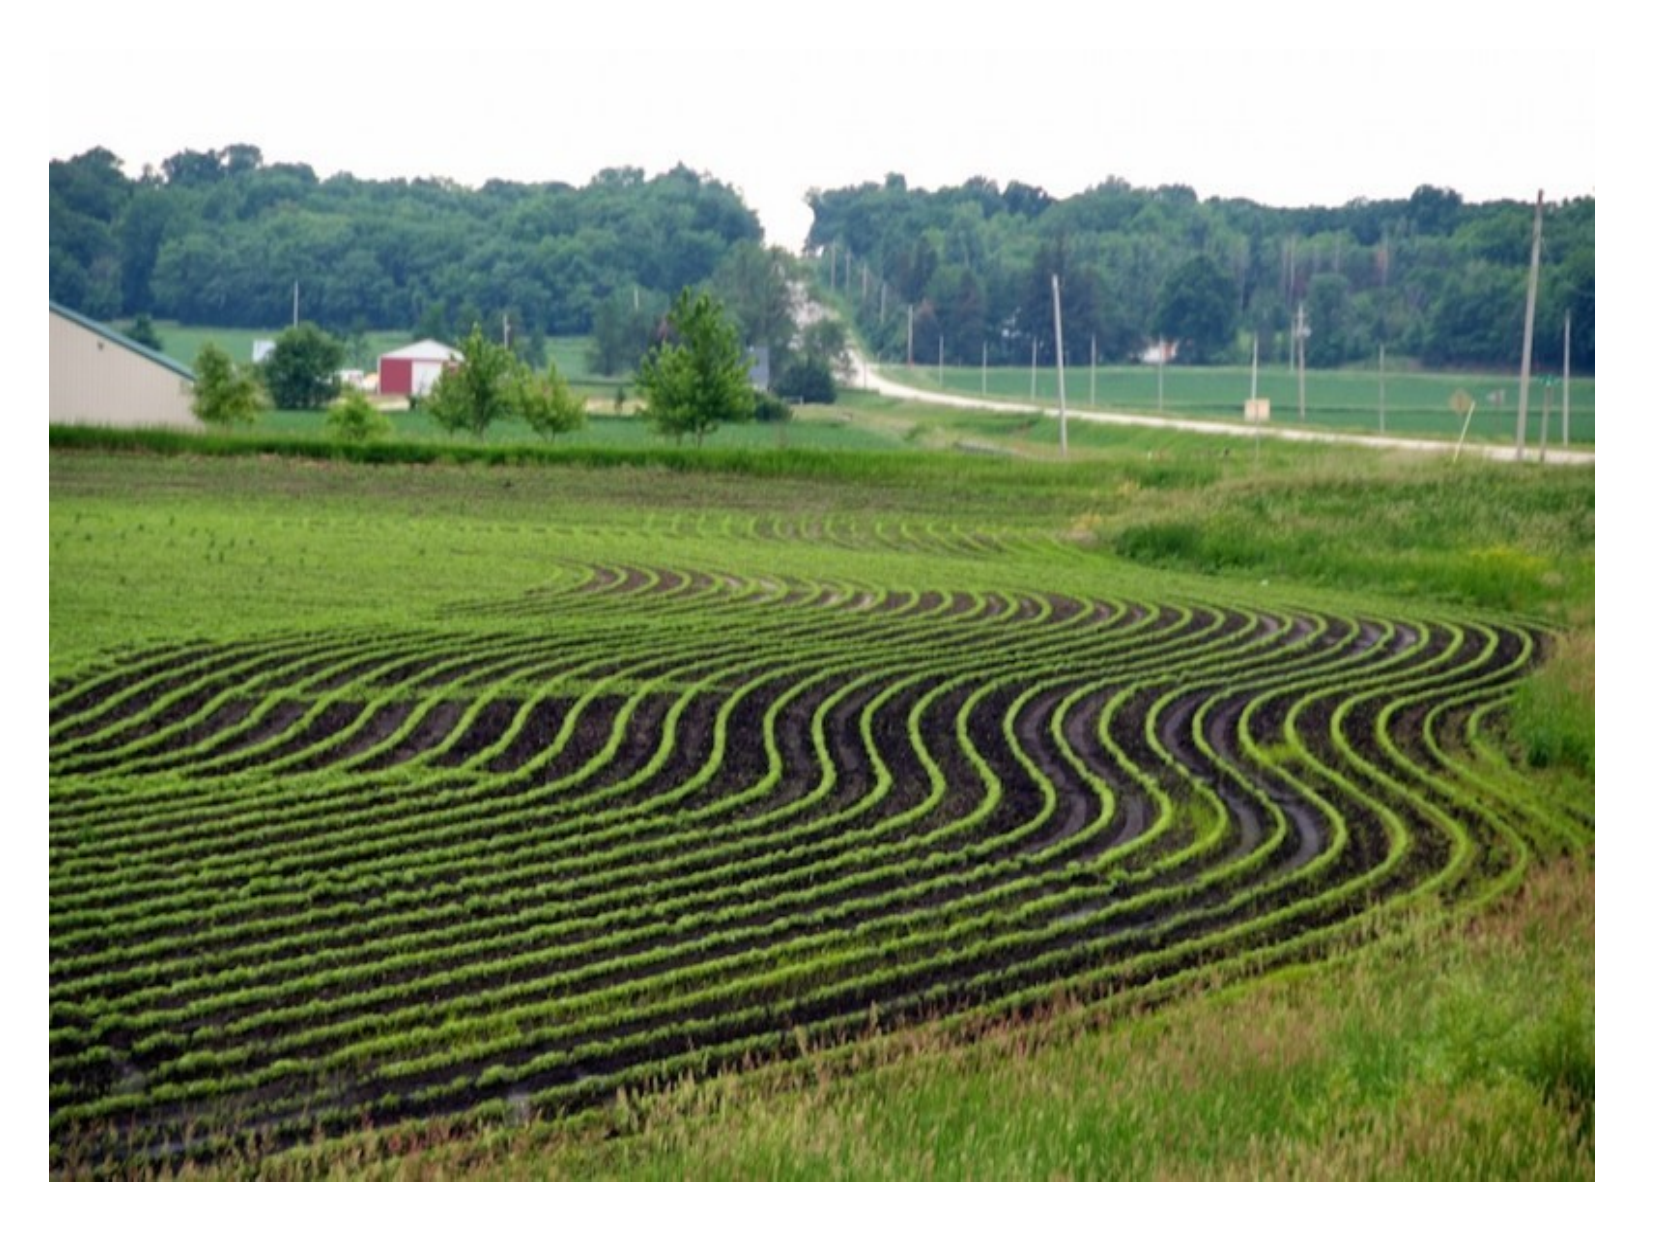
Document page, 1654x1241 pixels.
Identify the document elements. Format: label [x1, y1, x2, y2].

picture [49, 49, 1595, 1182]
